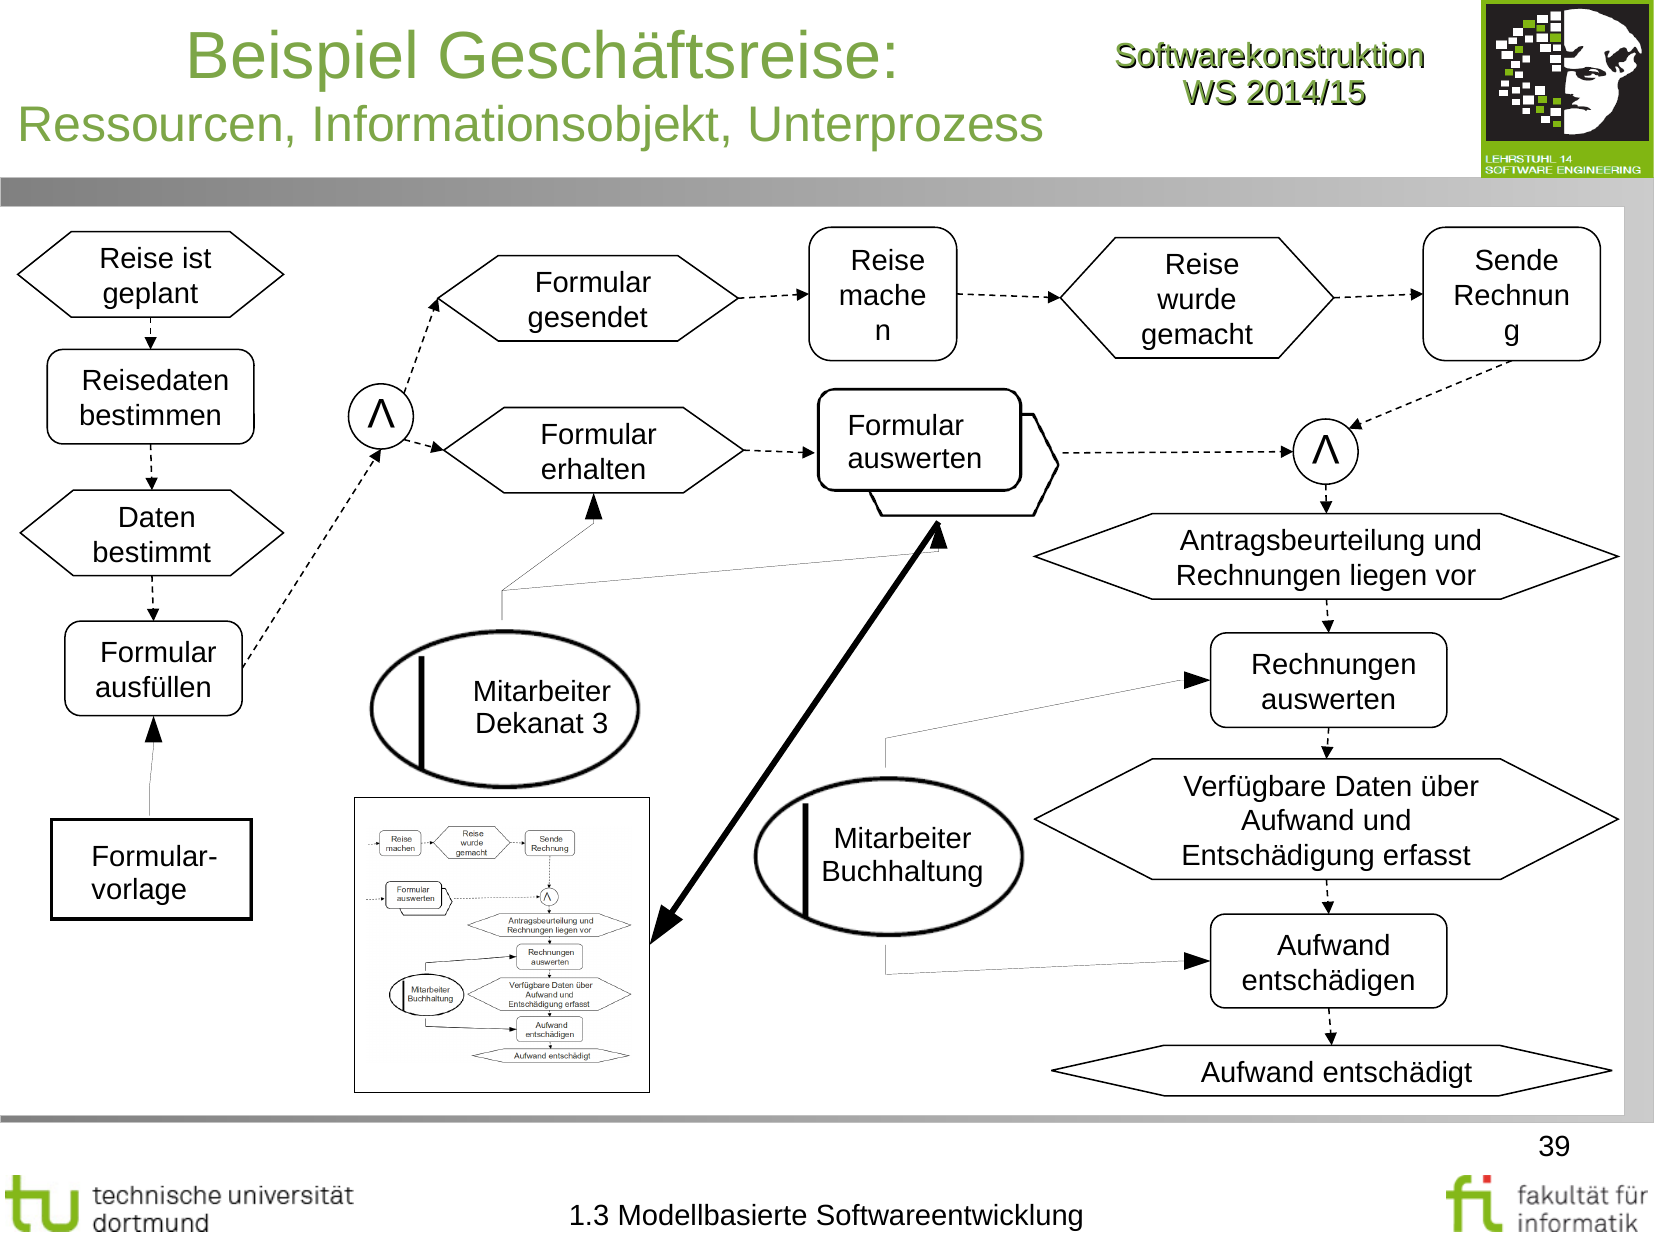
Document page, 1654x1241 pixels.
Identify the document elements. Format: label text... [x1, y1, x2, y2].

text_box Aufwand entschädigt [1051, 1045, 1613, 1096]
title Beispiel Geschäftsreise: Ressourcen, Informationsobjekt, Unterprozess [0, 11, 1063, 190]
text_box Reise machen [809, 227, 957, 361]
picture [814, 383, 1063, 522]
picture [738, 767, 766, 808]
picture [45, 815, 254, 922]
text_box Reise wurde gemacht [1060, 237, 1333, 358]
picture [1446, 1175, 1648, 1232]
text_box Mitarbeiter Dekanat 3 [458, 667, 626, 756]
text_box Antragsbeurteilung und Rechnungen liegen vor [1034, 513, 1619, 600]
text_box Verfügbare Daten über Aufwand und Entschädigung erfasst [1034, 758, 1619, 880]
picture [738, 767, 1034, 945]
text_box Daten bestimmt [20, 490, 284, 576]
text_box Formular ausfüllen [64, 621, 243, 716]
text_box Formular gesendet [438, 255, 738, 341]
text_box V [1293, 418, 1359, 485]
picture [366, 826, 632, 1063]
text_box Formular auswerten [832, 401, 1010, 482]
text_box Formular erhalten [444, 407, 743, 493]
text_box Formular- vorlage [76, 832, 233, 922]
text_box Reisedaten bestimmen [47, 349, 254, 444]
text_box Sende Rechnung [1423, 227, 1601, 361]
text_box V [348, 383, 414, 450]
picture [5, 1175, 354, 1232]
text_box Reise ist geplant [17, 231, 284, 318]
text_box Rechnungen auswerten [1210, 632, 1447, 728]
text_box Mitarbeiter Buchhaltung [806, 814, 999, 904]
text_box Aufwand entschädigen [1210, 914, 1447, 1008]
picture [1481, 0, 1654, 178]
picture [354, 620, 650, 797]
